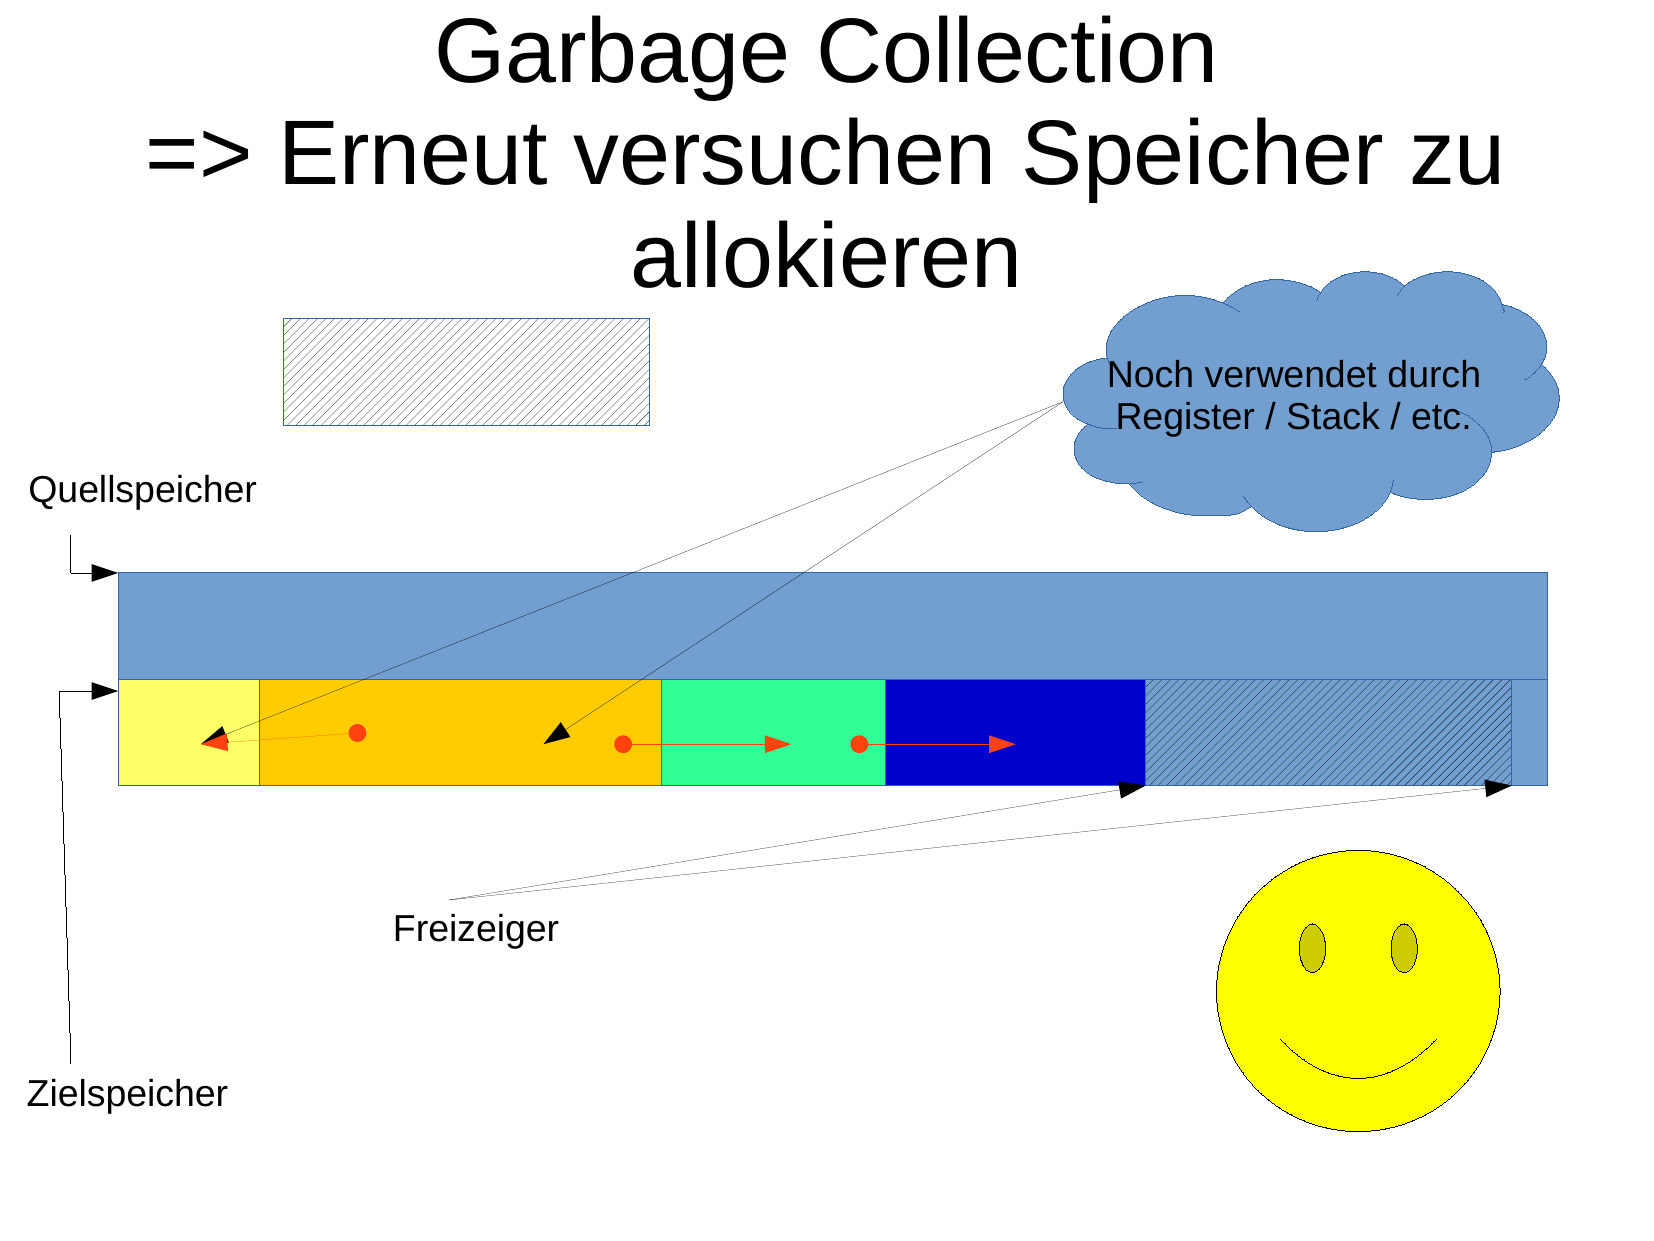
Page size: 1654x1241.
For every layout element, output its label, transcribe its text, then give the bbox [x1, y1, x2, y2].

text_box [1216, 850, 1501, 1132]
text_box Quellspeicher [13, 460, 272, 518]
title Garbage Collection => Erneut versuchen Speicher zu allokieren [82, 0, 1571, 308]
text_box Noch verwendet durch Register / Stack / etc. [1063, 271, 1560, 532]
text_box Zielspeicher [11, 1065, 244, 1123]
text_box [283, 318, 650, 426]
text_box [118, 572, 1548, 786]
text_box Freizeiger [378, 900, 574, 957]
